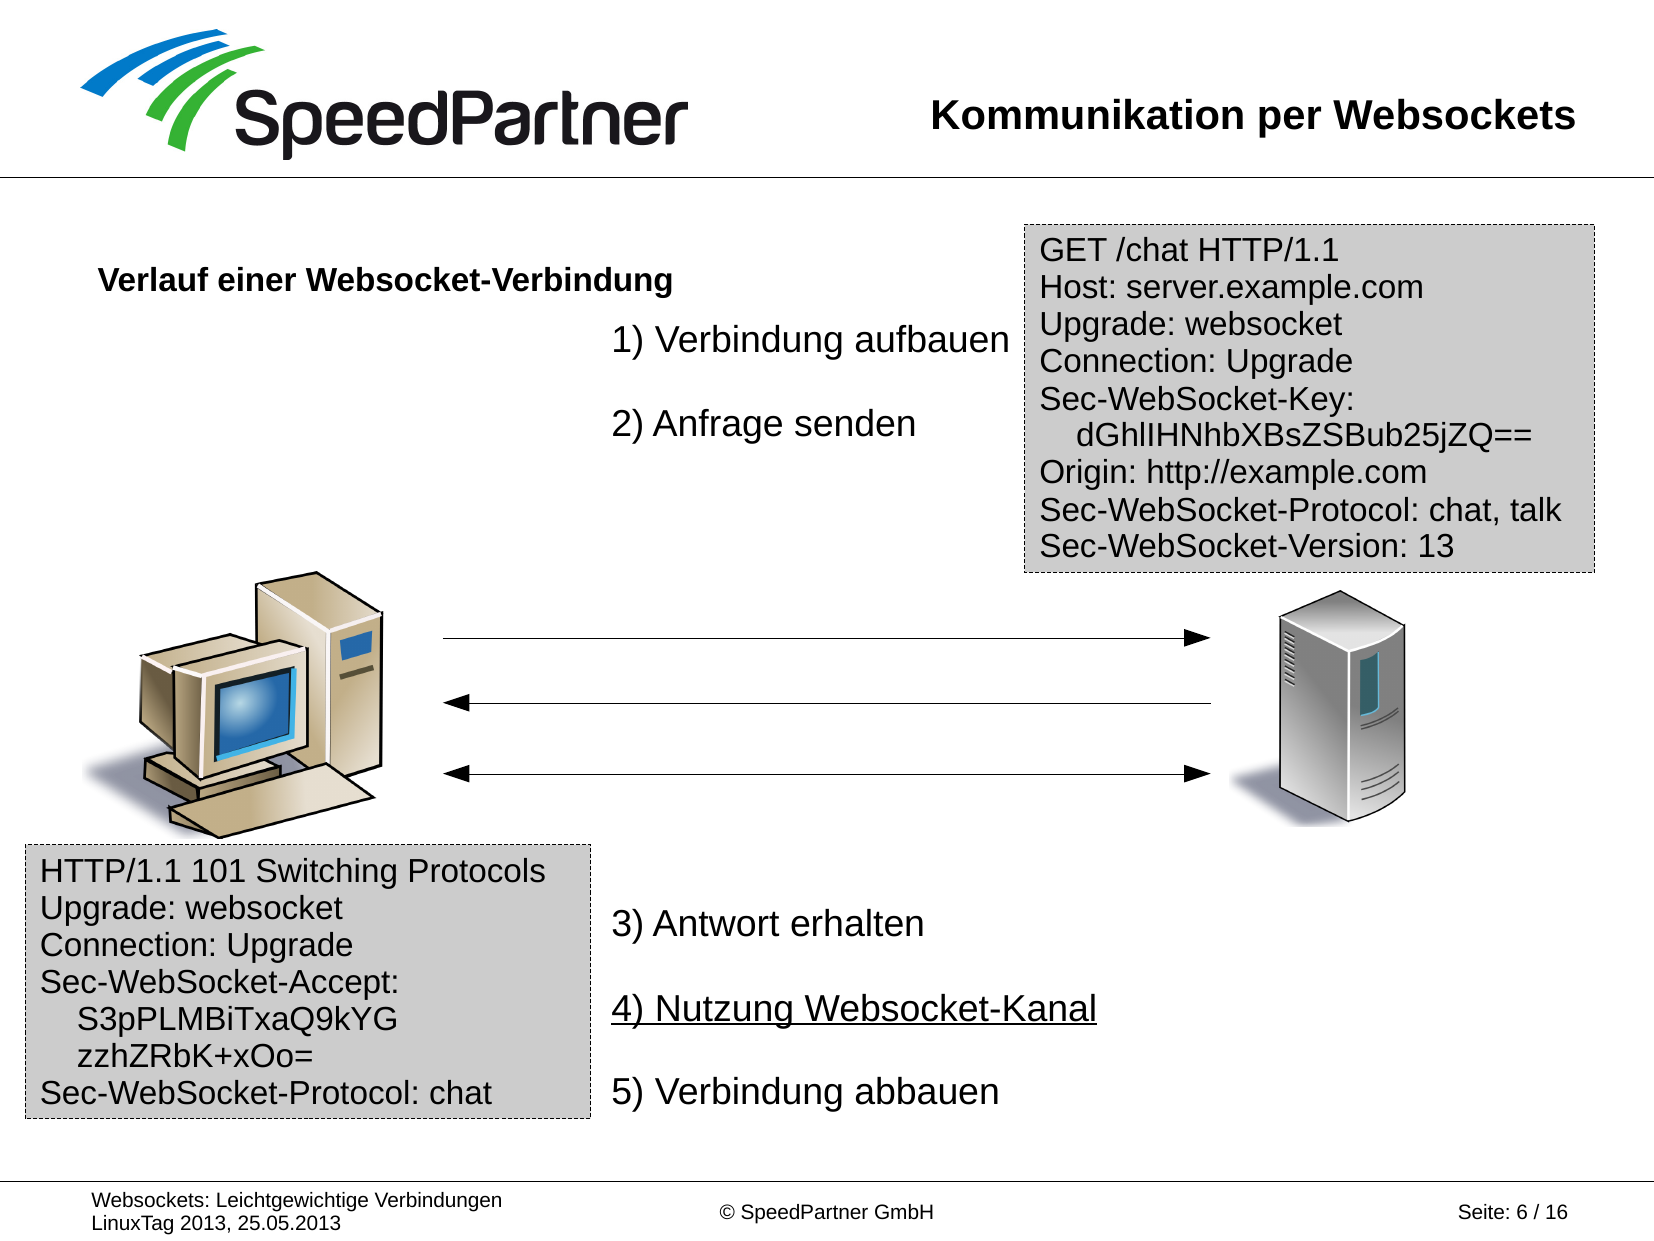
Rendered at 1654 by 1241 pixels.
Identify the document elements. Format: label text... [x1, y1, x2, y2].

picture [82, 571, 384, 839]
text_box GET /chat HTTP/1.1 Host: server.example.com Upgrade: websocket Connection: Upgrade Sec-WebSocket-Key: dGhlIHNhbXBsZSBub25jZQ== Origin: http://example.com Sec-WebSocket-Protocol: chat, talk Sec-WebSocket-Version: 13 [1024, 224, 1595, 573]
text_box 3) Antwort erhalten 4) Nutzung Websocket-Kanal 5) Verbindung abbauen [596, 895, 1123, 1121]
picture [1229, 590, 1406, 827]
text_box HTTP/1.1 101 Switching Protocols Upgrade: websocket Connection: Upgrade Sec-WebSocket-Accept: S3pPLMBiTxaQ9kYG zzhZRbK+xOo= Sec-WebSocket-Protocol: chat [25, 844, 591, 1119]
text_box Verlauf einer Websocket-Verbindung [82, 253, 1565, 1177]
text_box 1) Verbindung aufbauen 2) Anfrage senden [596, 310, 1099, 452]
picture [80, 29, 688, 160]
title Kommunikation per Websockets [590, 70, 1577, 160]
